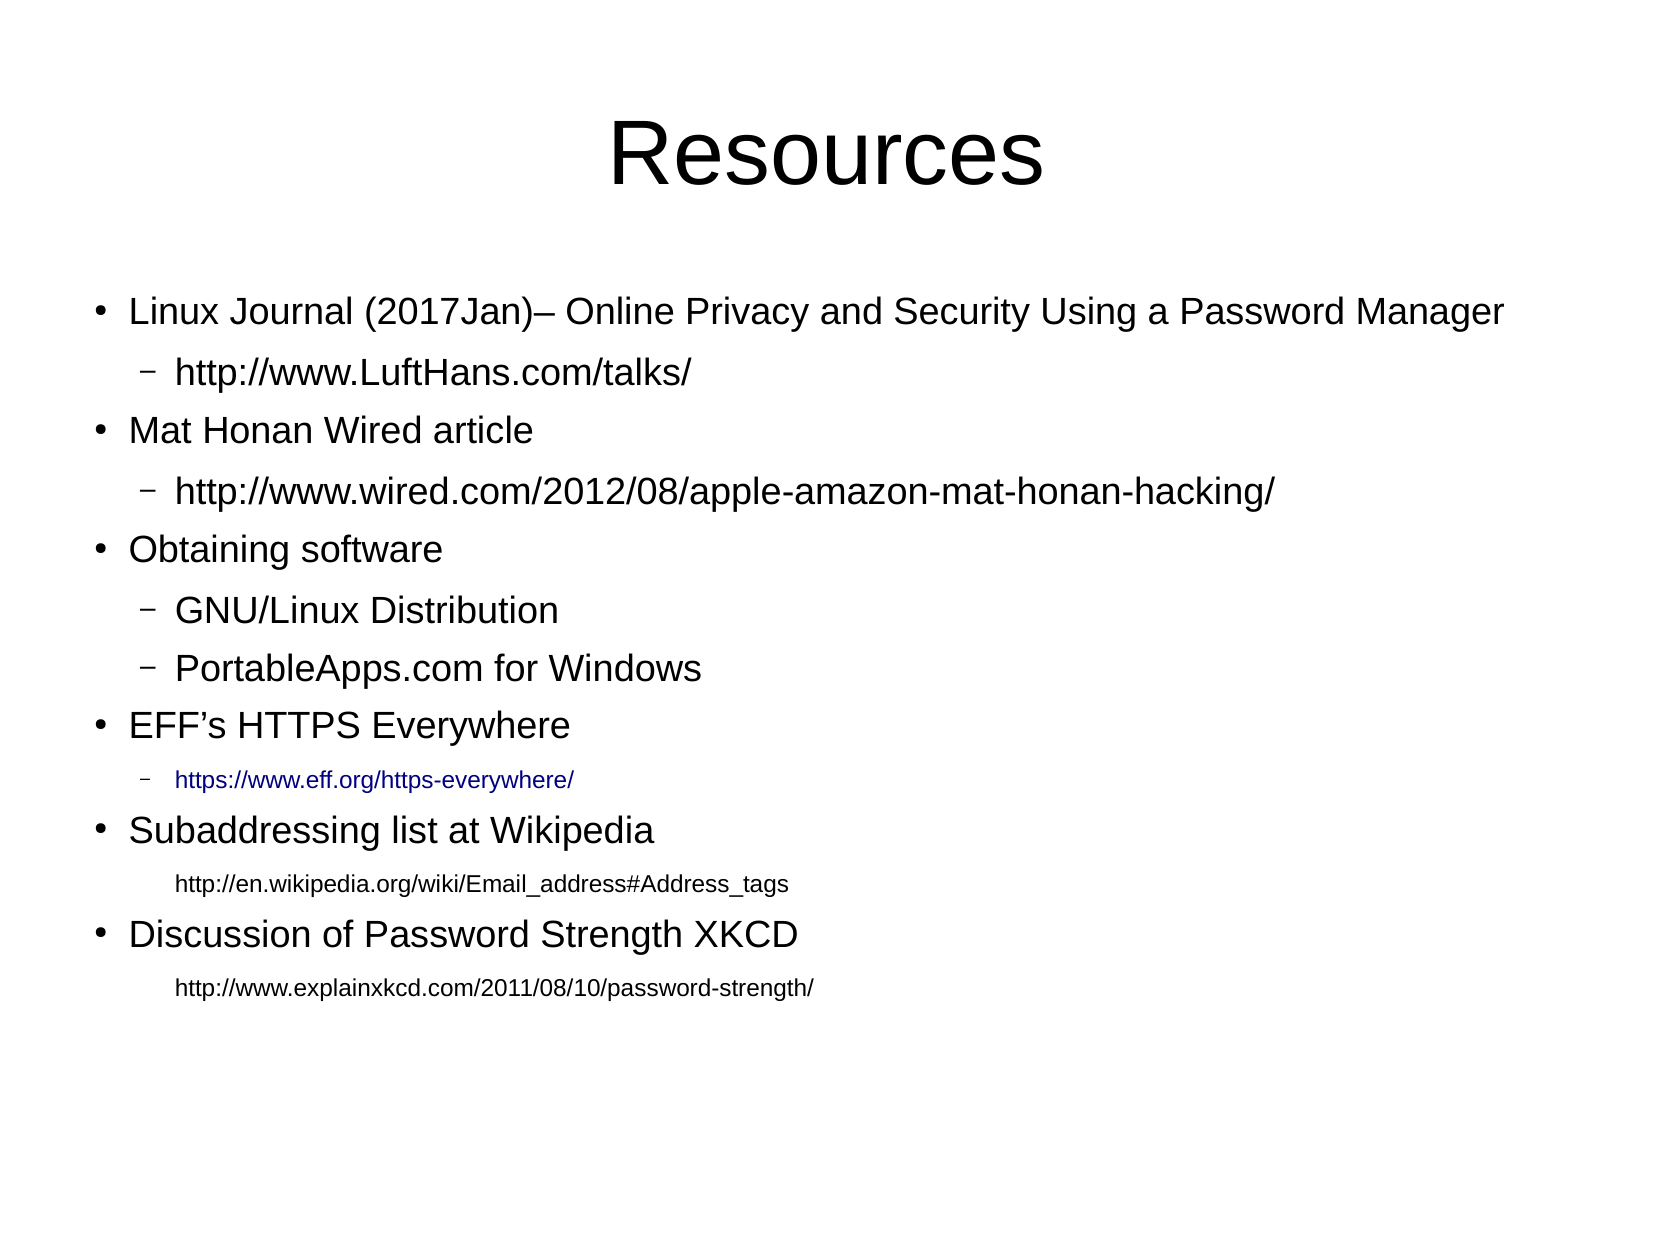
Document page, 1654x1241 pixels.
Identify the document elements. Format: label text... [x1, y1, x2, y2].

list Linux Journal (2017Jan)– Online Privacy and Security Using a Password Manager http://www.LuftHans.com/talks/ Mat Honan Wired article http://www.wired.com/2012/08/apple-amazon-mat-honan-hacking/ Obtaining software GNU/Linux Distribution PortableApps.com for Windows EFF’s HTTPS Everywhere https://www.eff.org/https-everywhere/ Subaddressing list at Wikipedia http://en.wikipedia.org/wiki/Email_address#Address_tags Discussion of Password Strength XKCD http://www.explainxkcd.com/2011/08/10/password-strength/ [82, 290, 1538, 1010]
title Resources [82, 49, 1571, 257]
